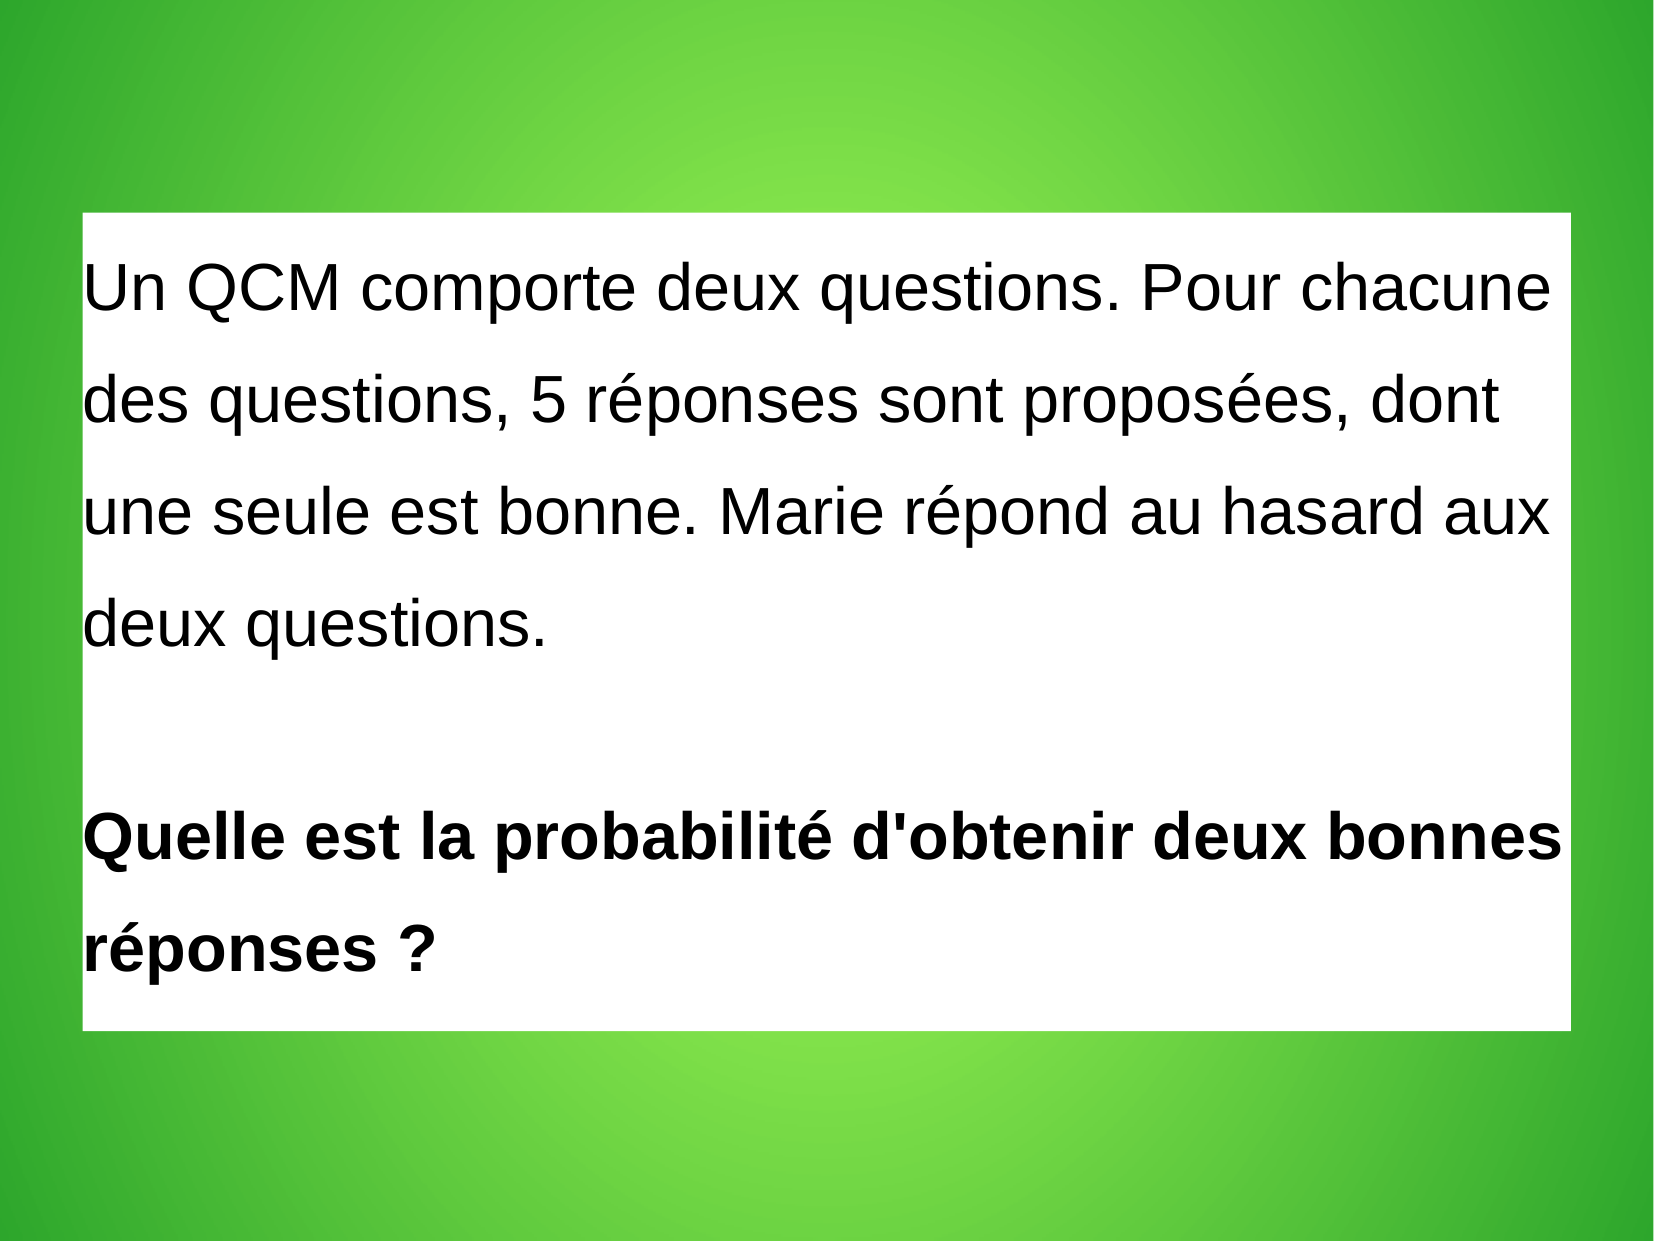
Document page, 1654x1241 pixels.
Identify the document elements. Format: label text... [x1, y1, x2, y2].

list Un QCM comporte deux questions. Pour chacune des questions, 5 réponses sont proposées, dont une seule est bonne. Marie répond au hasard aux deux questions. Quelle est la probabilité d'obtenir deux bonnes réponses ? [82, 212, 1571, 1032]
picture [0, 0, 1654, 1241]
